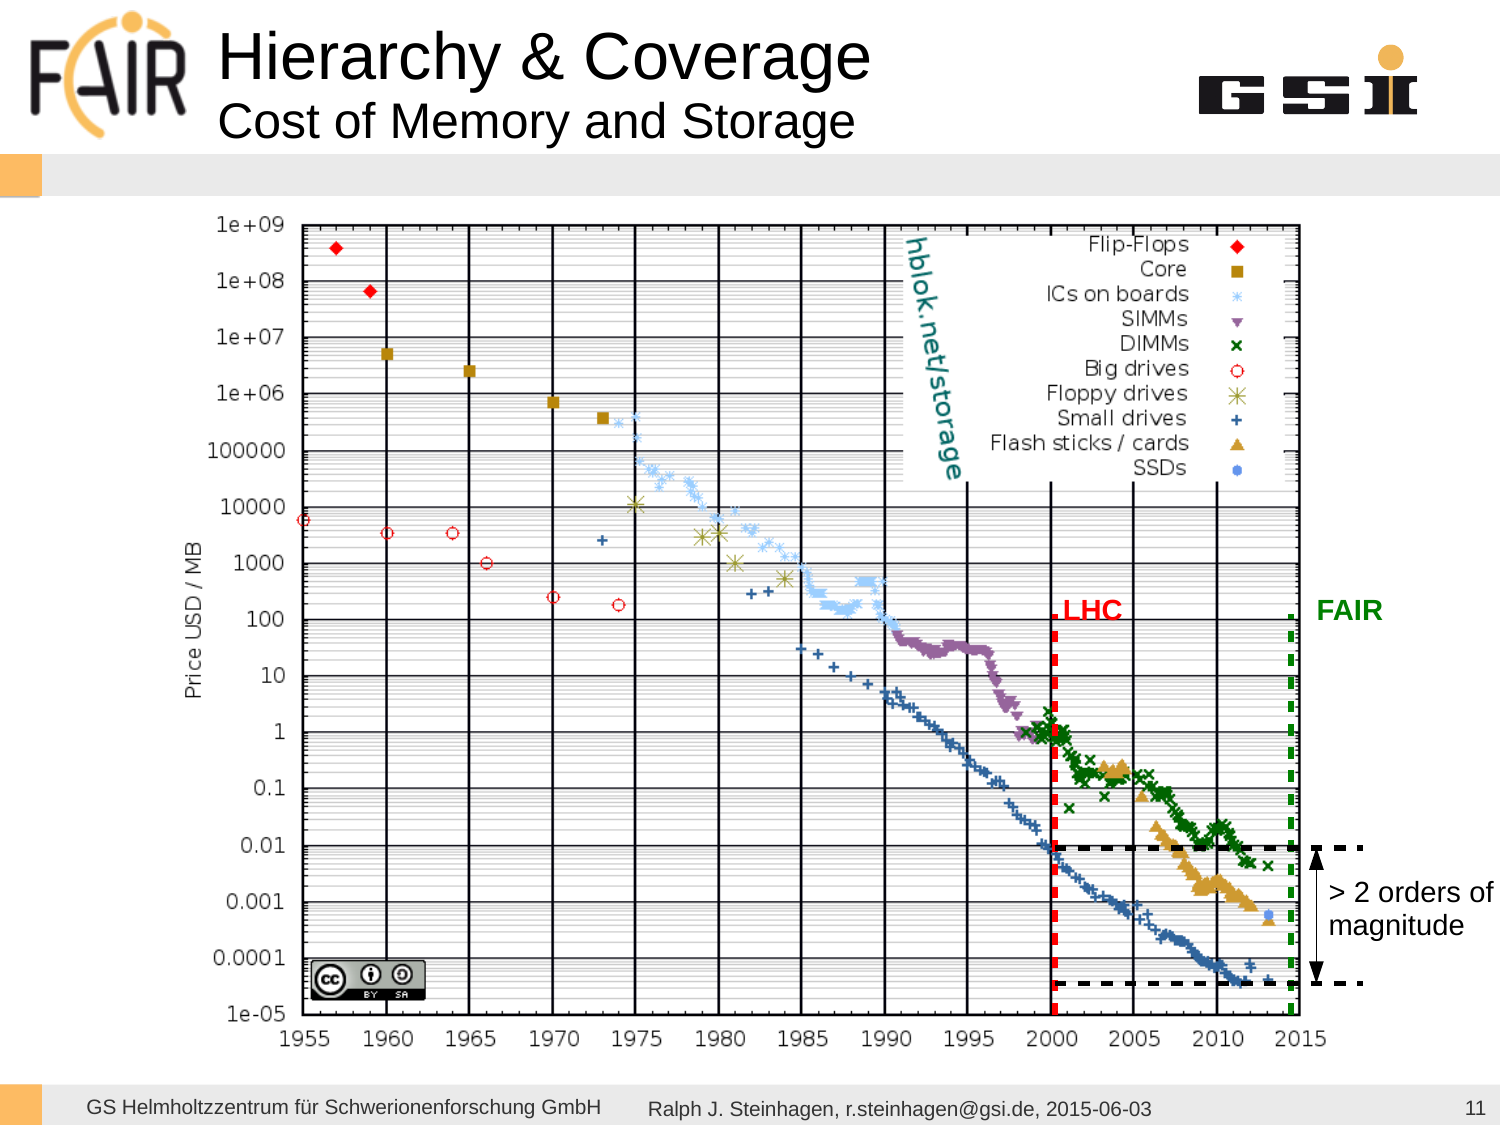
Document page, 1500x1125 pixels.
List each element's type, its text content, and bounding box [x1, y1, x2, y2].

picture [167, 206, 1344, 1066]
text_box LHC [1048, 586, 1138, 634]
picture [1197, 42, 1419, 117]
text_box > 2 orders of magnitude [1317, 868, 1500, 950]
picture [30, 9, 187, 141]
text_box FAIR [1301, 586, 1398, 634]
title Hierarchy & Coverage Cost of Memory and Storage [217, 18, 1109, 150]
